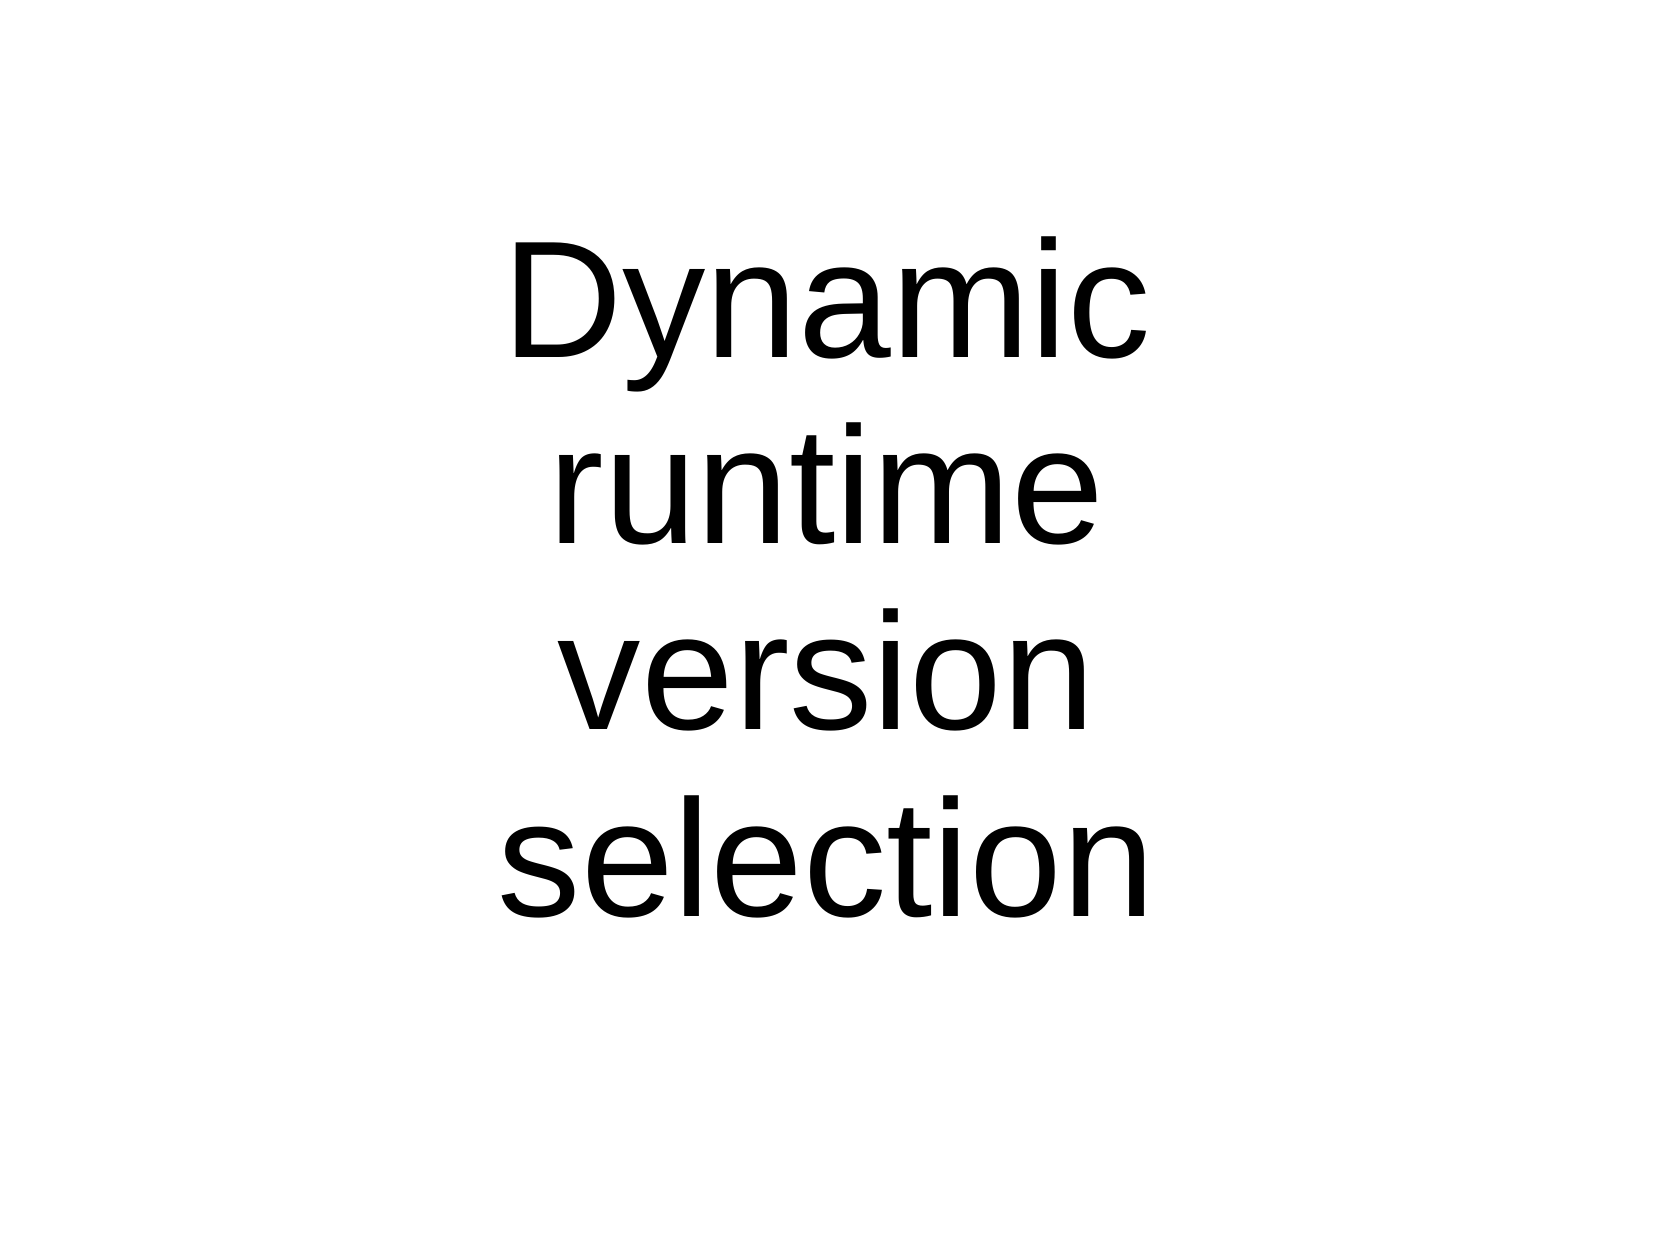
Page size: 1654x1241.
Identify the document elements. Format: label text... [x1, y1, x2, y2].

subtitle Dynamic runtime version selection [82, 49, 1571, 1109]
